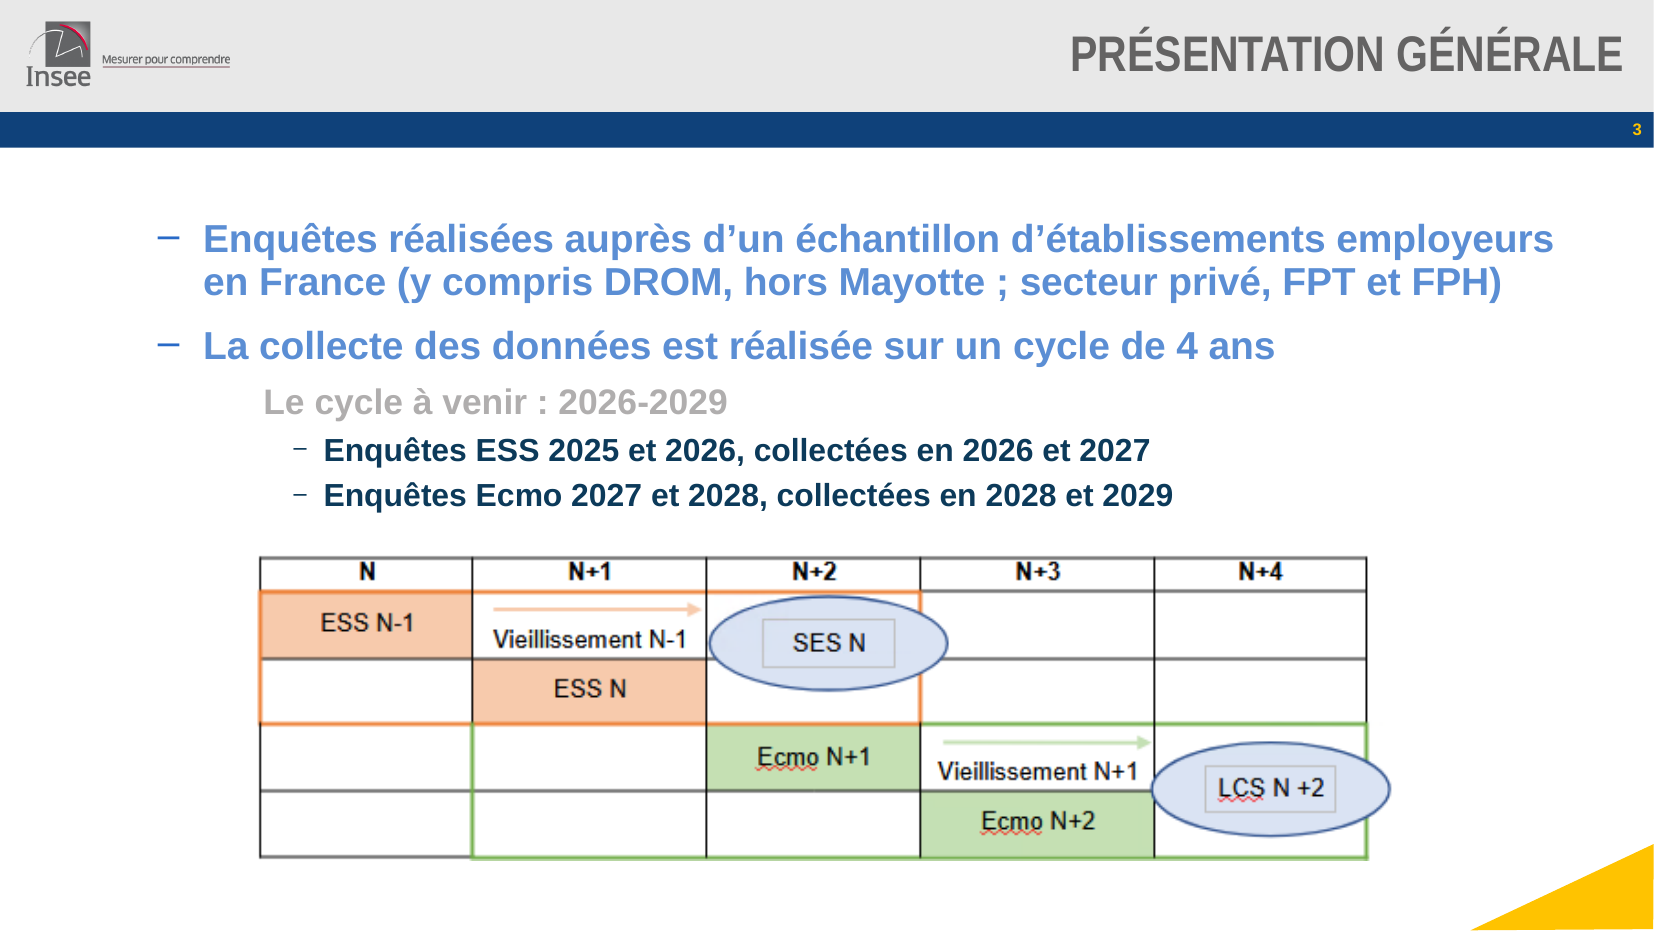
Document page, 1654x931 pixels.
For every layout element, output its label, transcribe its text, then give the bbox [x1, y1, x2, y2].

picture [23, 0, 230, 89]
title Présentation générale [265, 0, 1625, 107]
picture [256, 553, 1397, 861]
list Enquêtes réalisées auprès d’un échantillon d’établissements employeurs en France (y compris DROM, hors Mayotte ; secteur privé, FPT et FPH) La collecte des données est réalisée sur un cycle de 4 ans Le cycle à venir : 2026-2029 Enquêtes ESS 2025 et 2026, collectées en 2026 et 2027 Enquêtes Ecmo 2027 et 2028, collectées en 2028 et 2029 [82, 217, 1571, 525]
